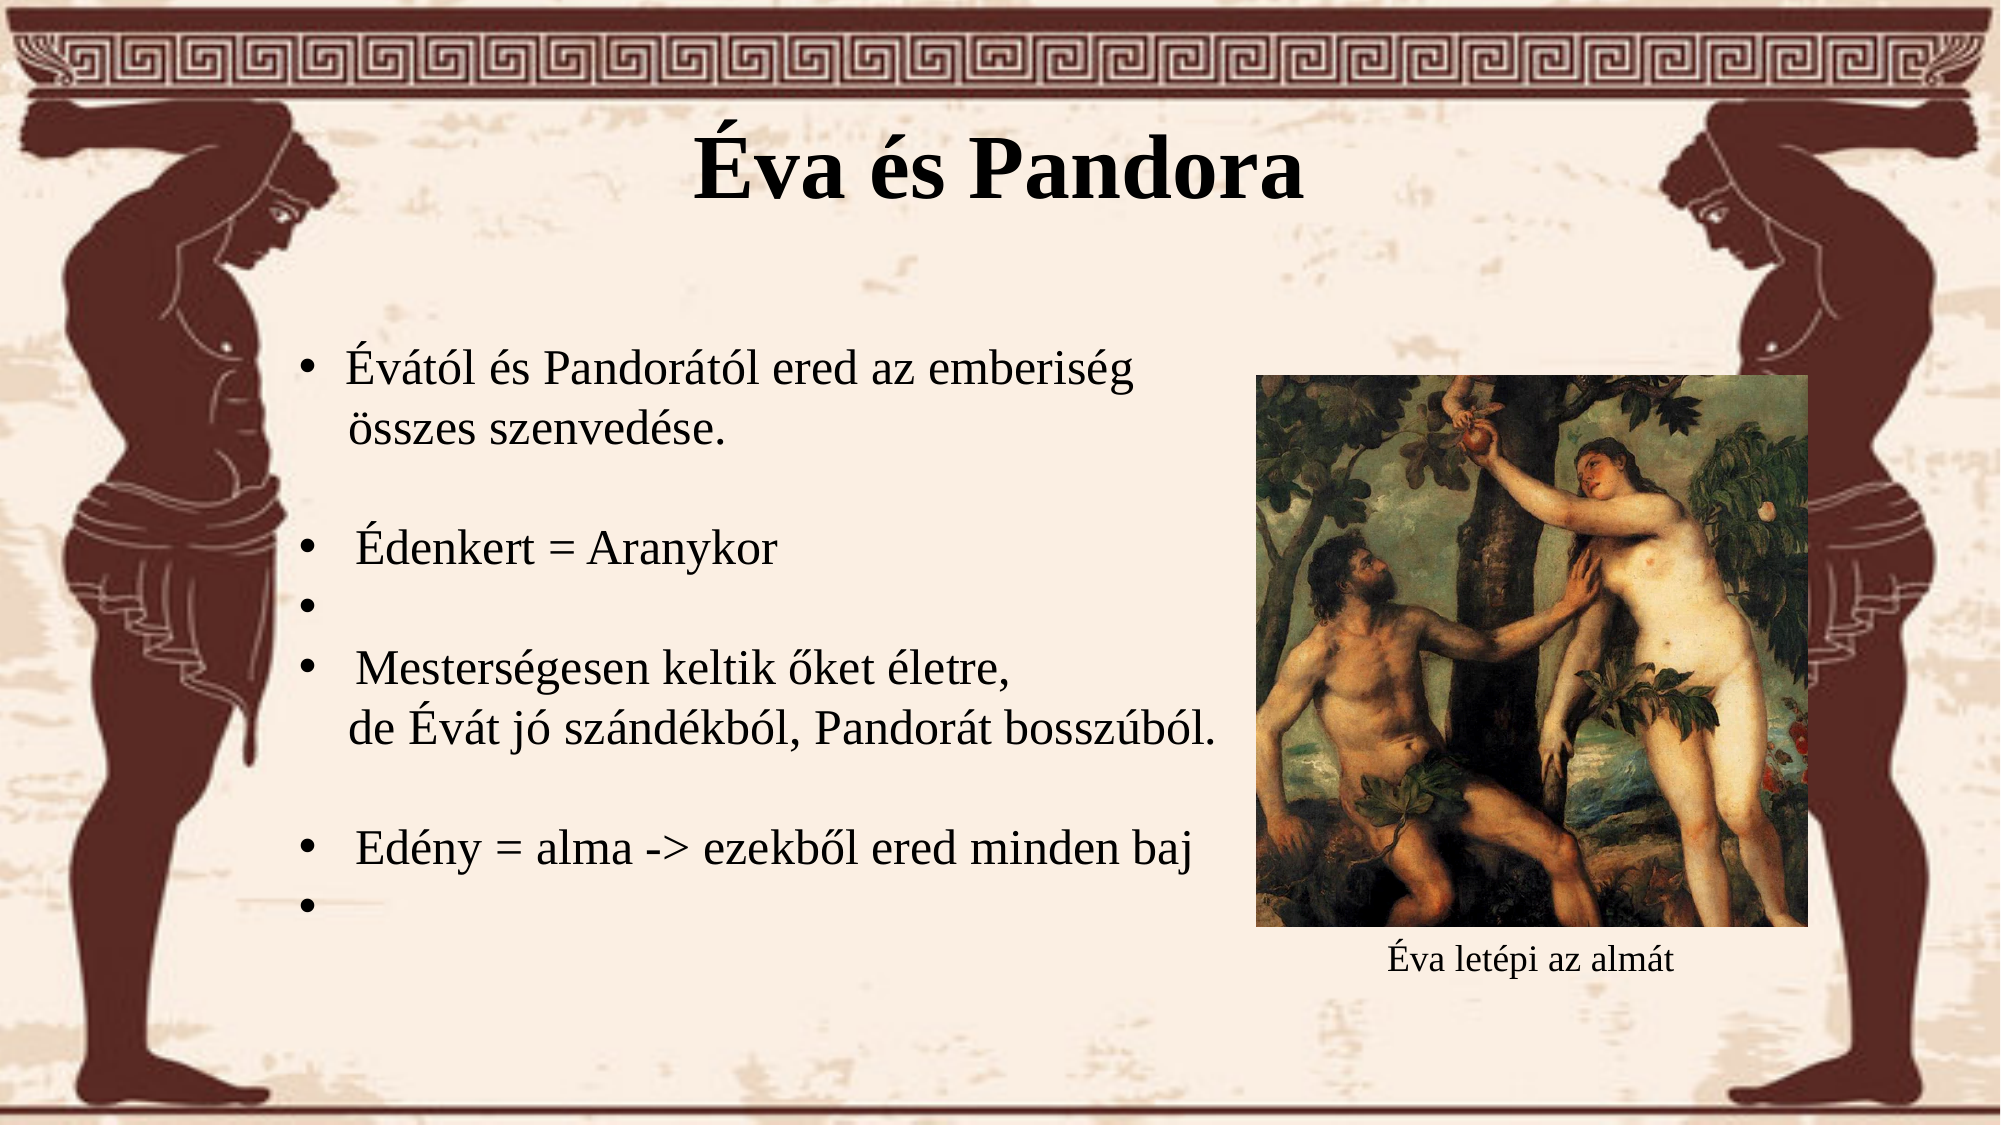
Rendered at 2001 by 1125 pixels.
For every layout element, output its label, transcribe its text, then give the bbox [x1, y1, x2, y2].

picture [1256, 375, 1808, 927]
text_box Éva letépi az almát [1372, 926, 1692, 987]
title Éva és Pandora [137, 59, 1863, 278]
text_box Évától és Pandorától ered az emberiség összes szenvedése. Édenkert = Aranykor Mesterségesen keltik őket életre, de Évát jó szándékból, Pandorát bosszúból. Edény = alma -> ezekből ered minden baj [283, 327, 1241, 949]
